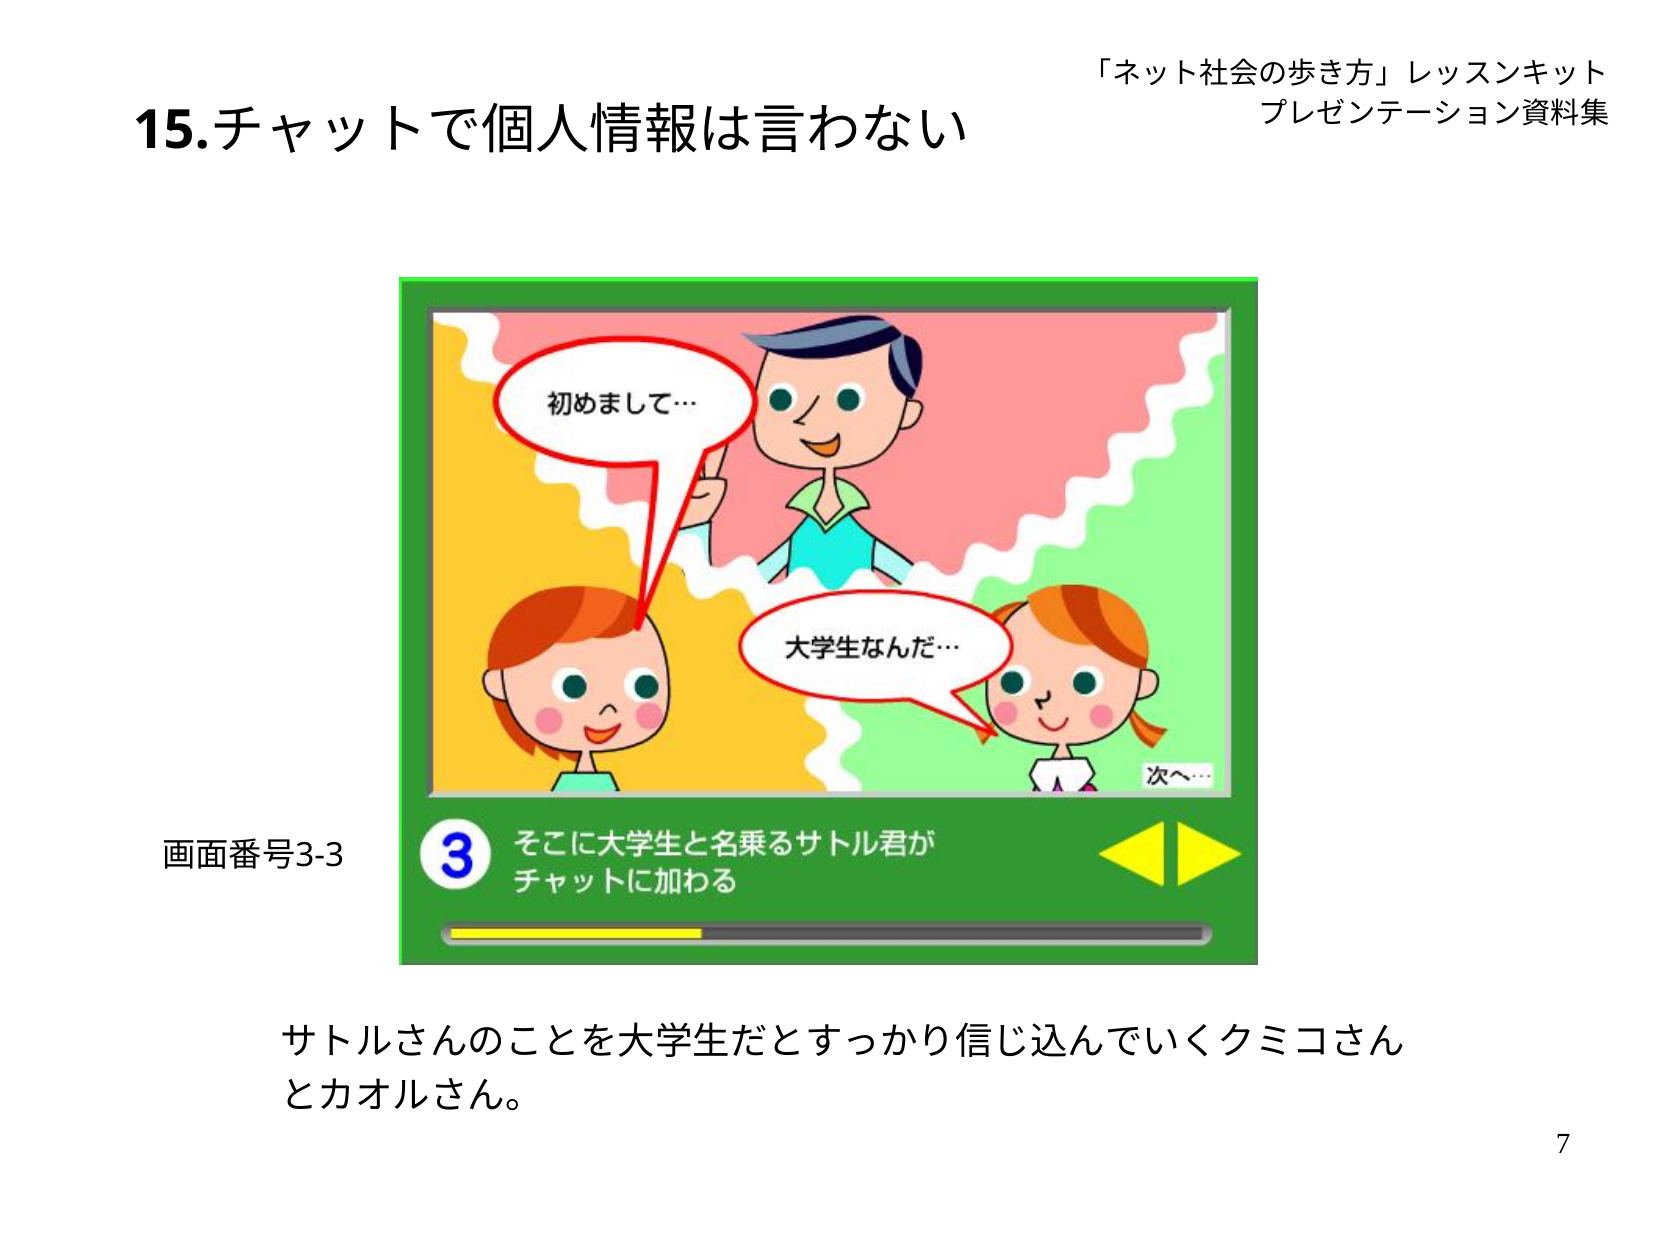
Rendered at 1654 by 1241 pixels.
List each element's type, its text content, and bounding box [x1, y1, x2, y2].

text_box 画面番号3-3 [147, 826, 384, 882]
text_box 「ネット社会の歩き方」レッスンキット プレゼンテーション資料集 [1062, 44, 1625, 139]
picture [399, 277, 1258, 965]
text_box 15.チャットで個人情報は言わない [118, 88, 1241, 169]
text_box サトルさんのことを大学生だとすっかり信じ込んでいくクミコさんとカオルさん。 [265, 1003, 1447, 1128]
